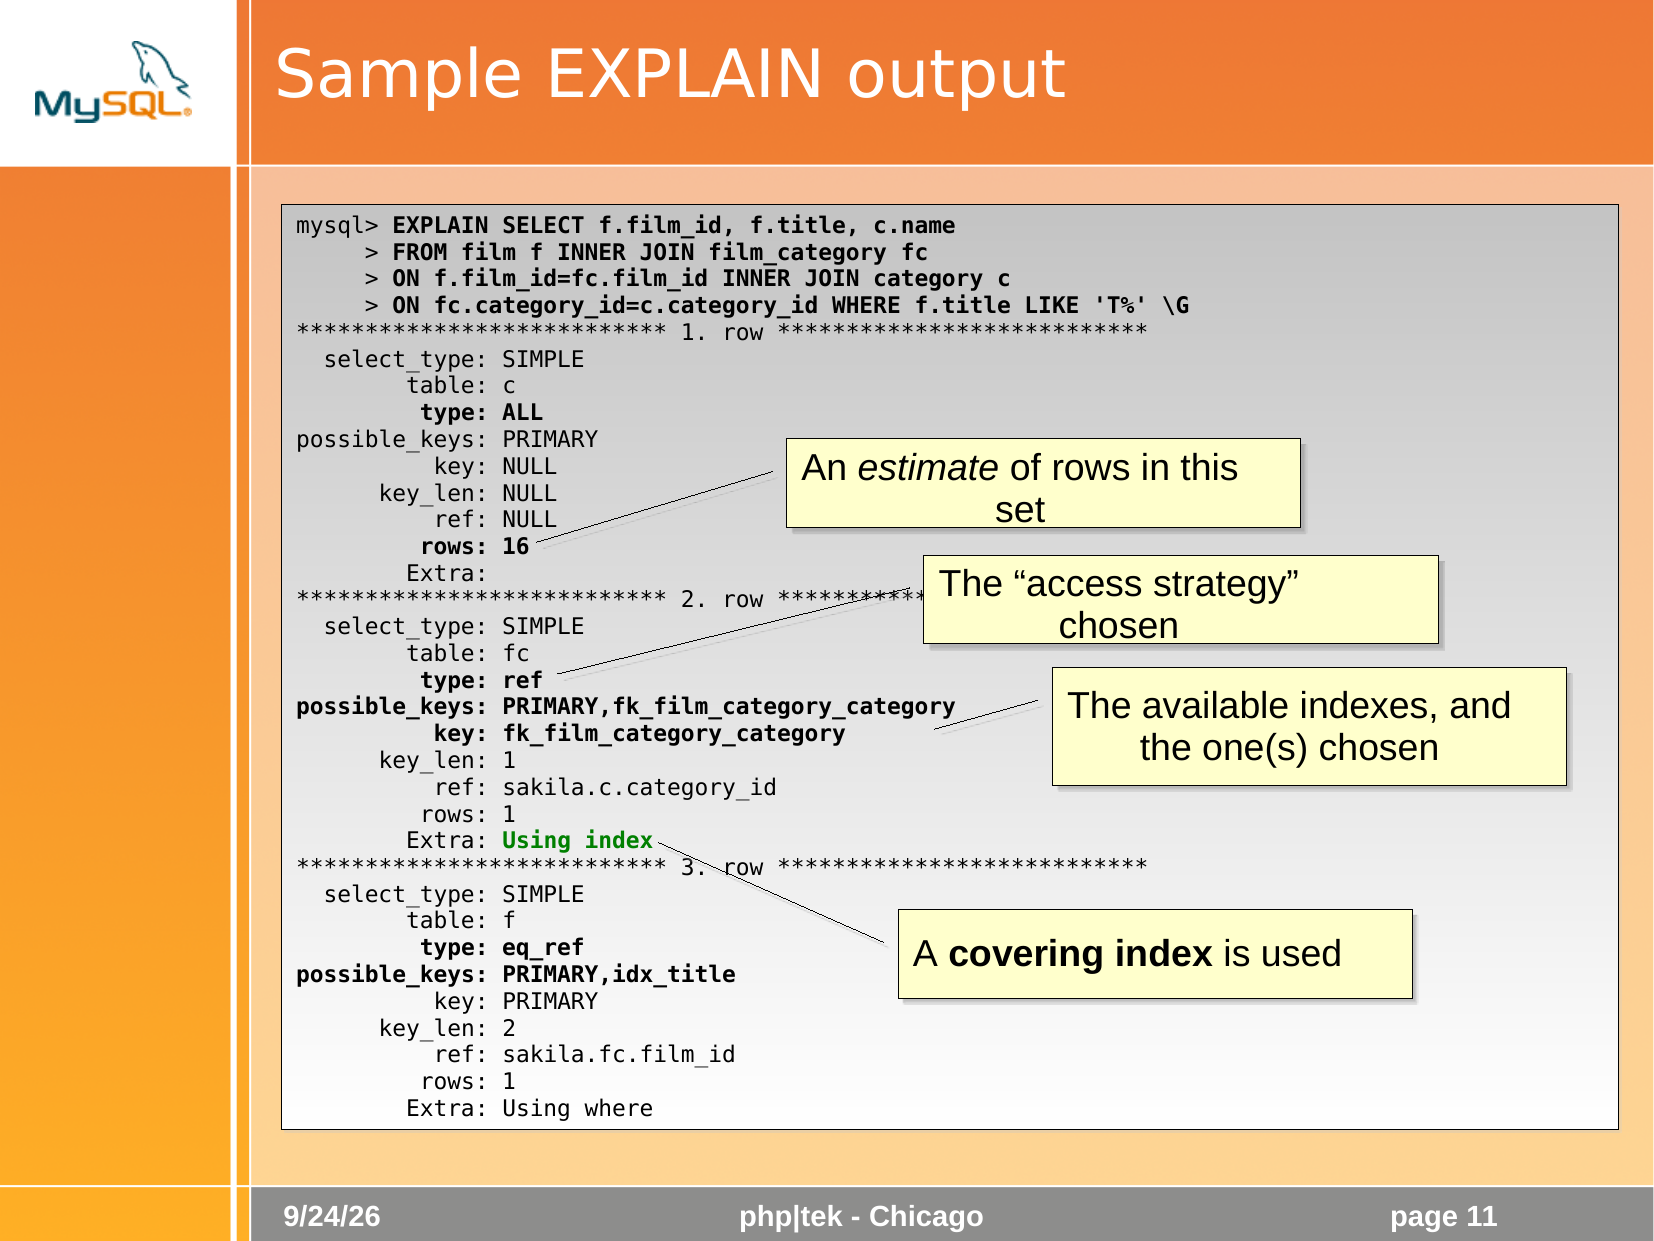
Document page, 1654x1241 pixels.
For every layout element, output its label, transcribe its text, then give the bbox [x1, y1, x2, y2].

text_box The “access strategy” chosen [924, 555, 1438, 644]
text_box mysql> EXPLAIN SELECT f.film_id, f.title, c.name > FROM film f INNER JOIN film_category fc > ON f.film_id=fc.film_id INNER JOIN category c > ON fc.category_id=c.category_id WHERE f.title LIKE 'T%' \G *************************** 1. row *************************** select_type: SIMPLE table: c type: ALL possible_keys: PRIMARY key: NULL key_len: NULL ref: NULL rows: 16 Extra: *************************** 2. row *************************** select_type: SIMPLE table: fc type: ref possible_keys: PRIMARY,fk_film_category_category key: fk_film_category_category key_len: 1 ref: sakila.c.category_id rows: 1 Extra: Using index *************************** 3. row *************************** select_type: SIMPLE table: f type: eq_ref possible_keys: PRIMARY,idx_title key: PRIMARY key_len: 2 ref: sakila.fc.film_id rows: 1 Extra: Using where [281, 204, 1619, 1130]
picture [35, 41, 192, 123]
text_box A covering index is used [898, 910, 1412, 998]
text_box The available indexes, and the one(s) chosen [1052, 667, 1567, 785]
title Sample EXPLAIN output [274, 11, 1500, 137]
text_box An estimate of rows in this set [787, 439, 1301, 527]
picture [0, 0, 1654, 1241]
